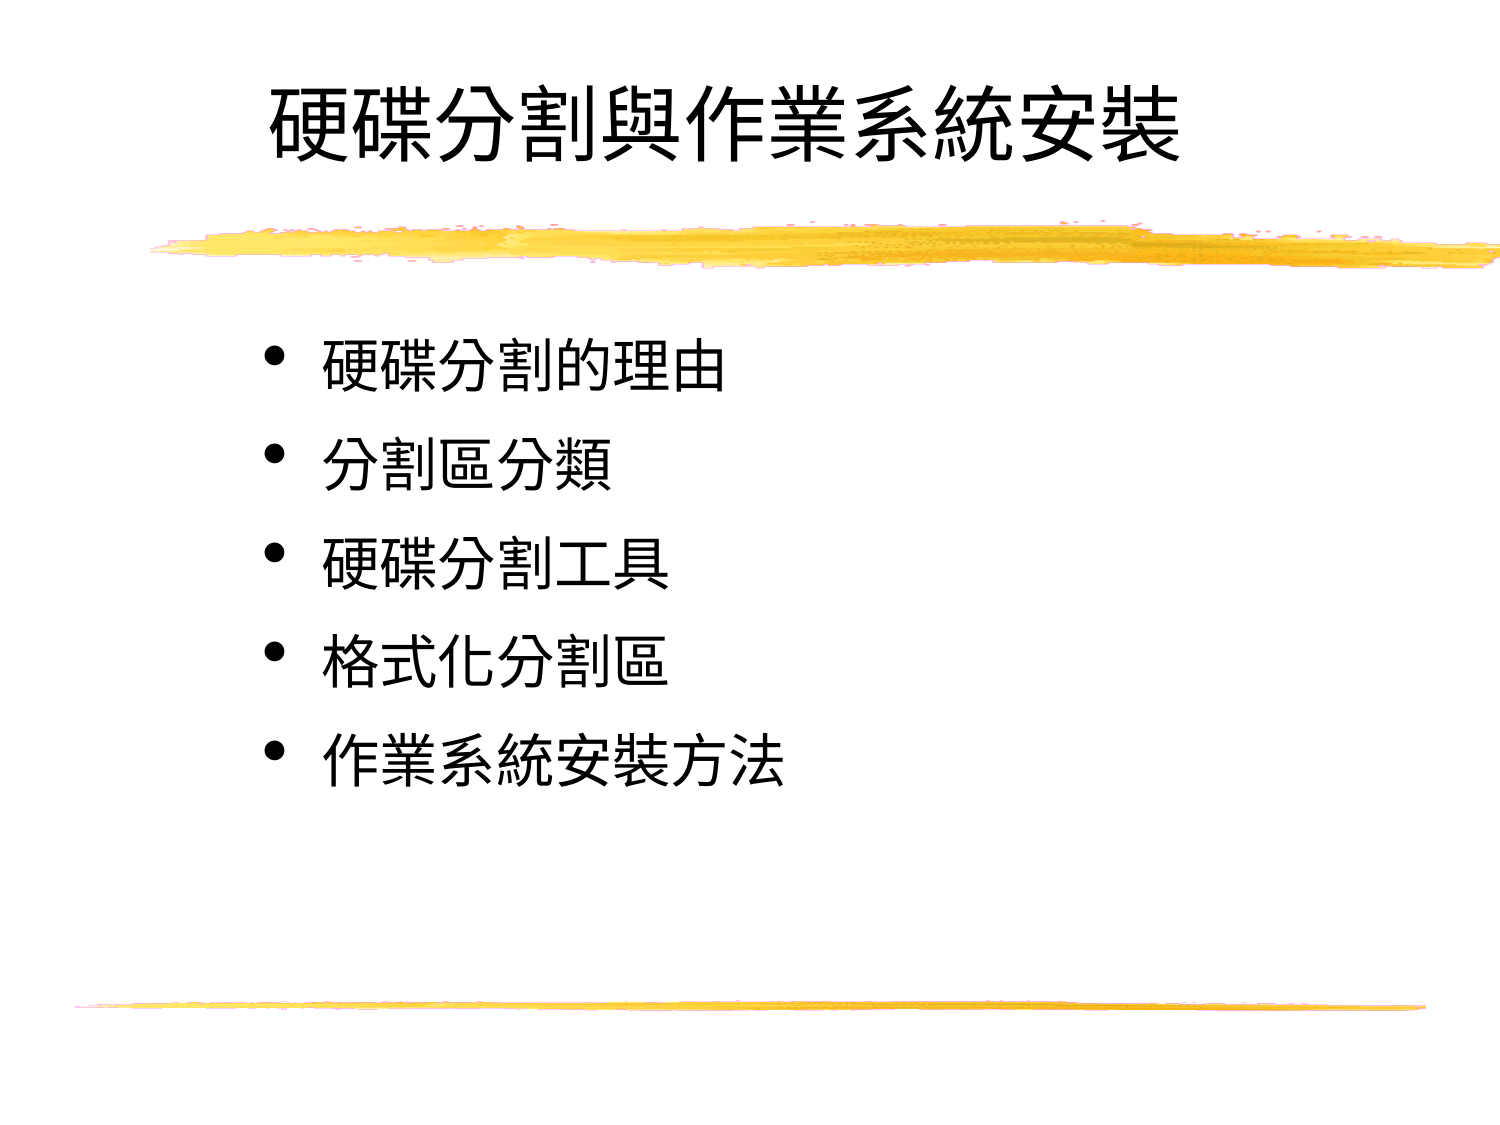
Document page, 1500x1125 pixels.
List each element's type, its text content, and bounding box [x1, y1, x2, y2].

picture [150, 215, 1500, 279]
picture [75, 999, 1426, 1013]
title 硬碟分割與作業系統安裝 [87, 24, 1363, 213]
list 硬碟分割的理由 分割區分類 硬碟分割工具 格式化分割區 作業系統安裝方法 [249, 312, 1288, 775]
